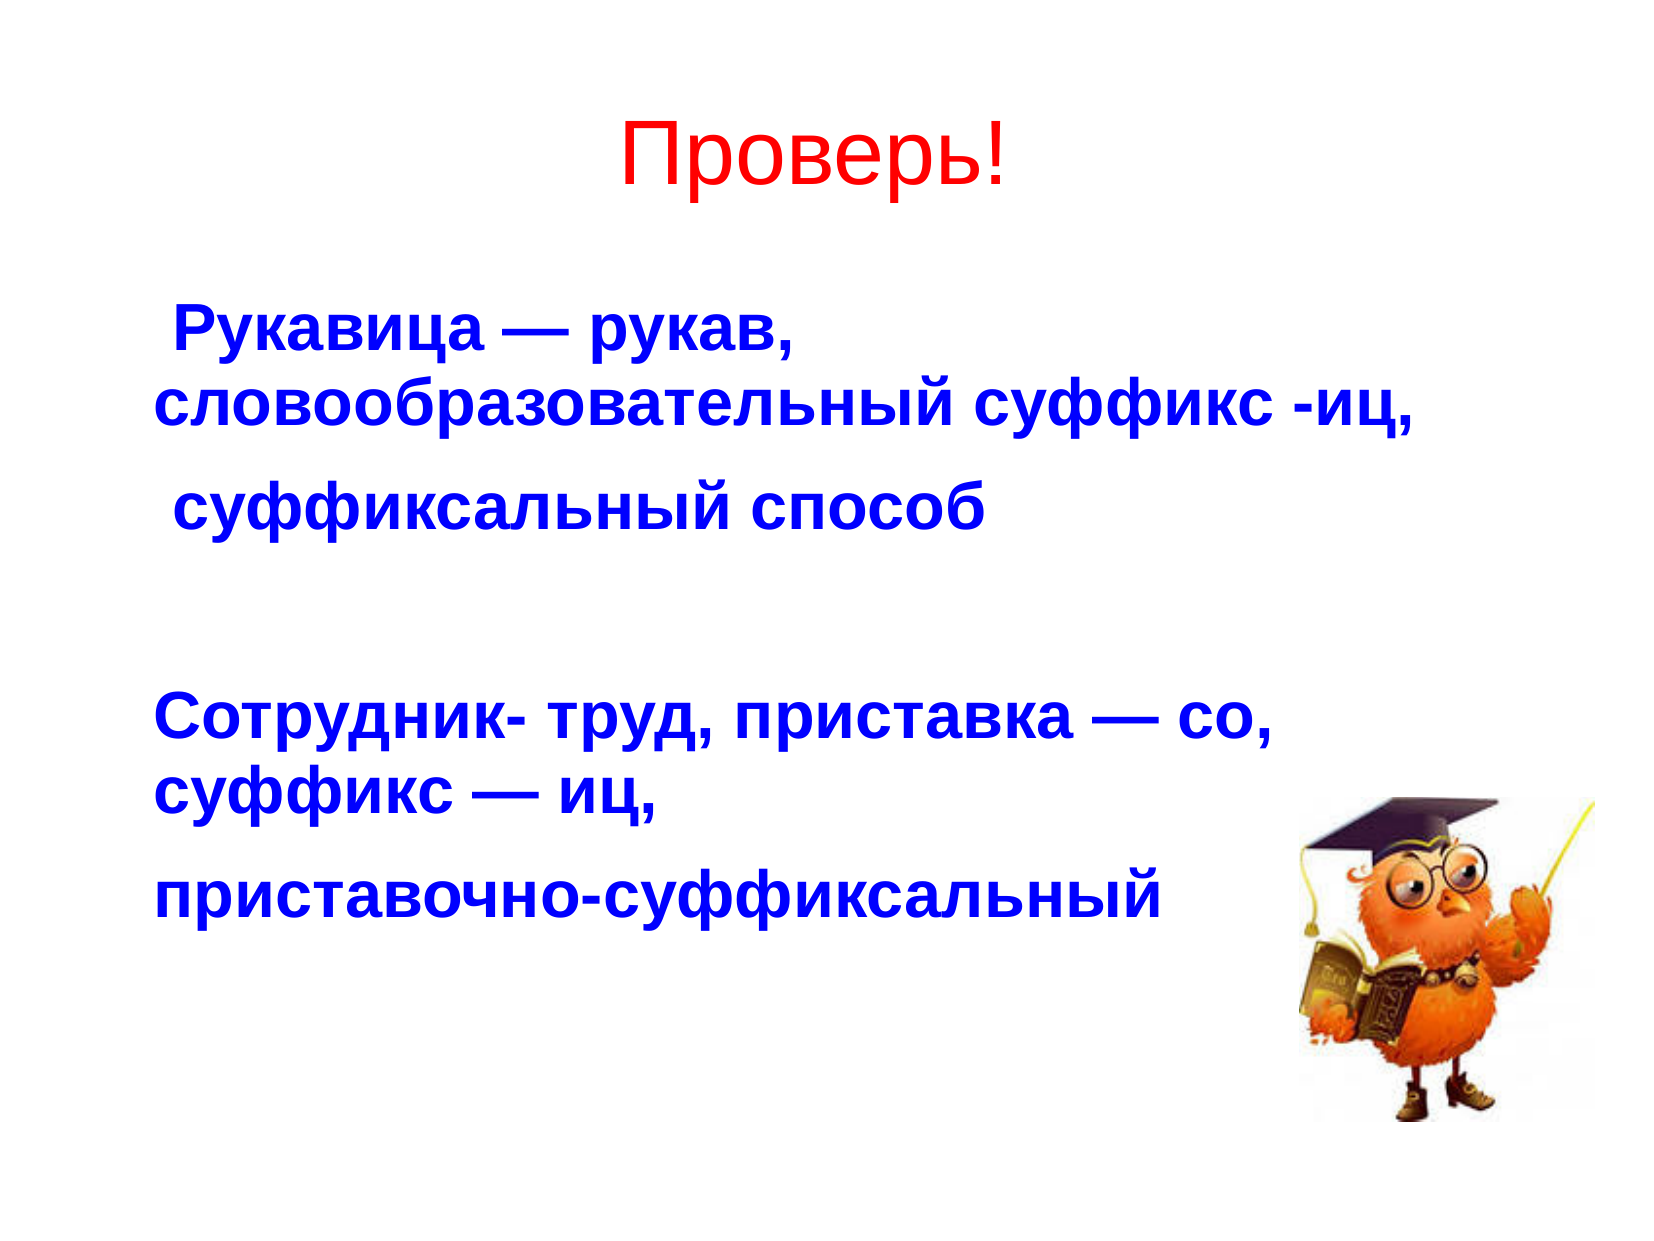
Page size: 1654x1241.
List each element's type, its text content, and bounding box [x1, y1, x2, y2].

title Проверь! [82, 49, 1571, 257]
picture [1299, 797, 1595, 1123]
list Рукавица — рукав, словообразовательный суффикс -иц, суффиксальный способ Сотрудник- труд, приставка — со, суффикс — иц, приставочно-суффиксальный [82, 290, 1571, 1109]
